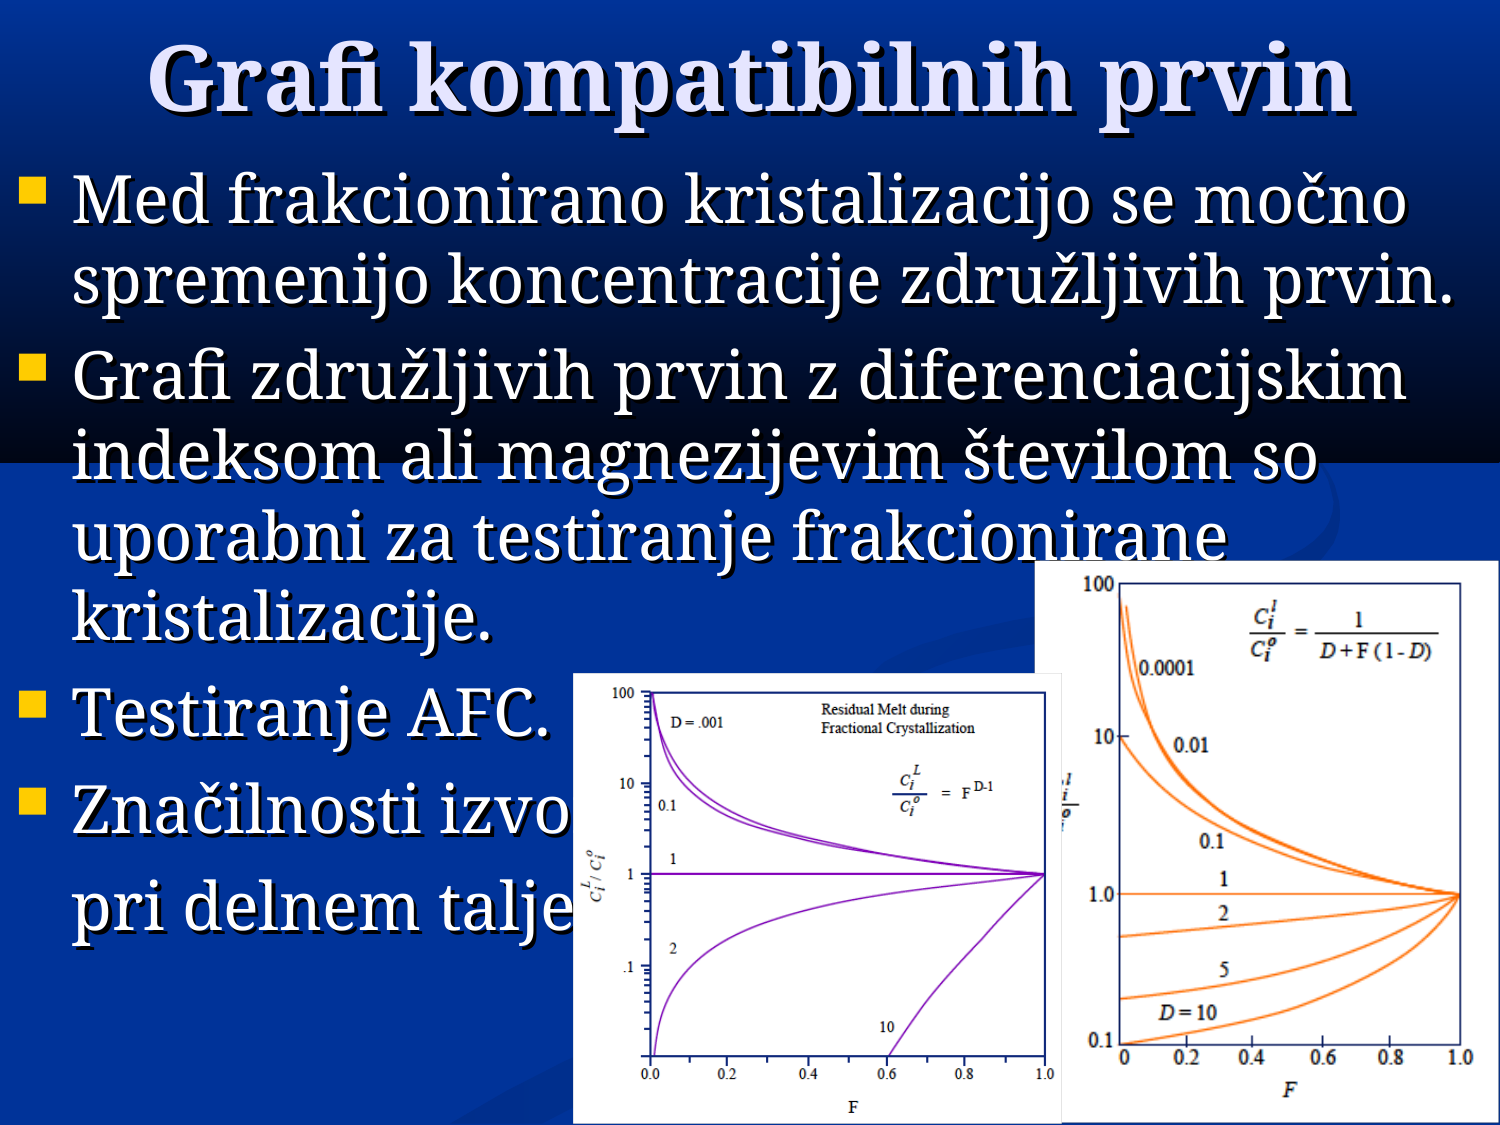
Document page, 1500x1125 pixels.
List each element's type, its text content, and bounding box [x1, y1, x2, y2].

title Grafi kompatibilnih prvin [76, 0, 1425, 148]
picture [572, 559, 1500, 1125]
list Med frakcionirano kristalizacijo se močno spremenijo koncentracije združljivih prvin. Grafi združljivih prvin z diferenciacijskim indeksom ali magnezijevim številom so uporabni za testiranje frakcionirane kristalizacije. Testiranje AFC. Značilnosti izvora pri delnem taljenju. [0, 148, 1500, 1125]
